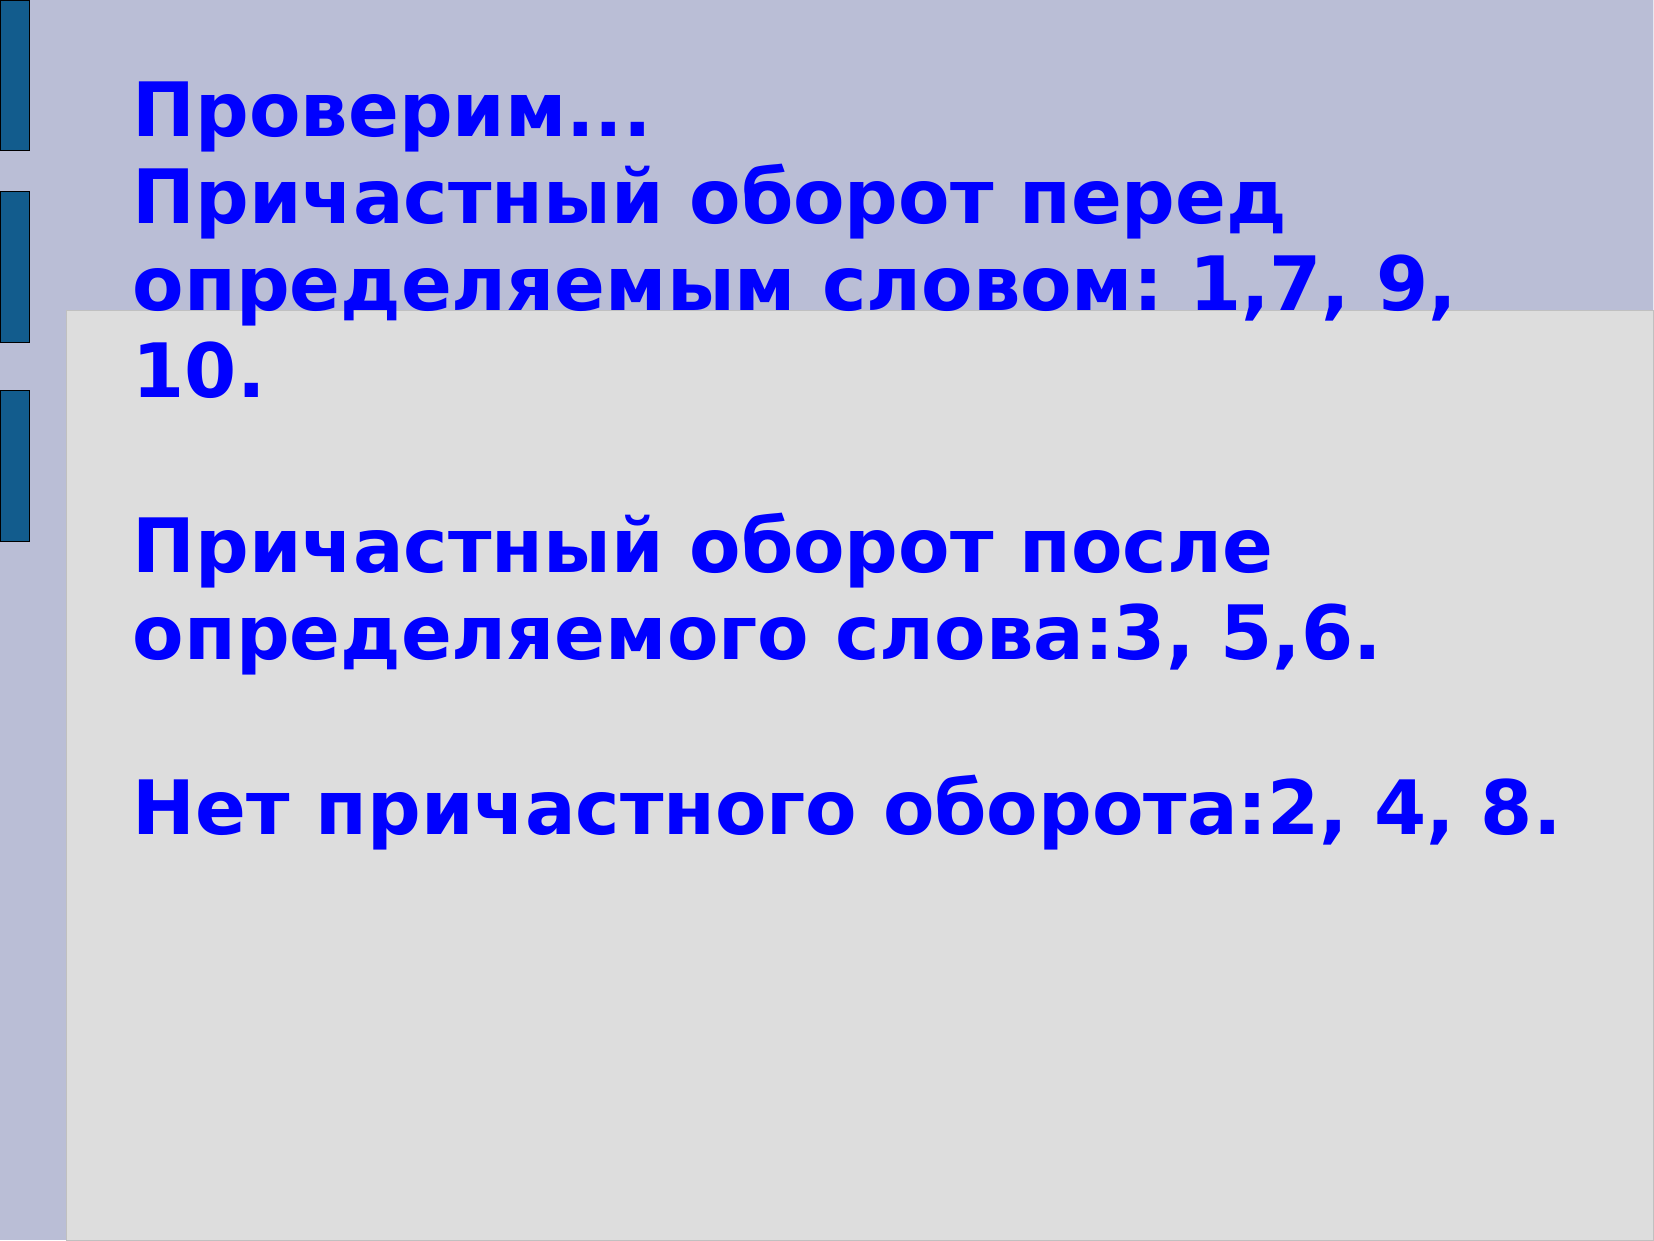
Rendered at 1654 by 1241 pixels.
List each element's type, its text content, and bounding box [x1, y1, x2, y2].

text_box Проверим... Причастный оборот перед определяемым словом: 1,7, 9, 10. Причастный оборот после определяемого слова:3, 5,6. Нет причастного оборота:2, 4, 8. [118, 59, 1595, 947]
